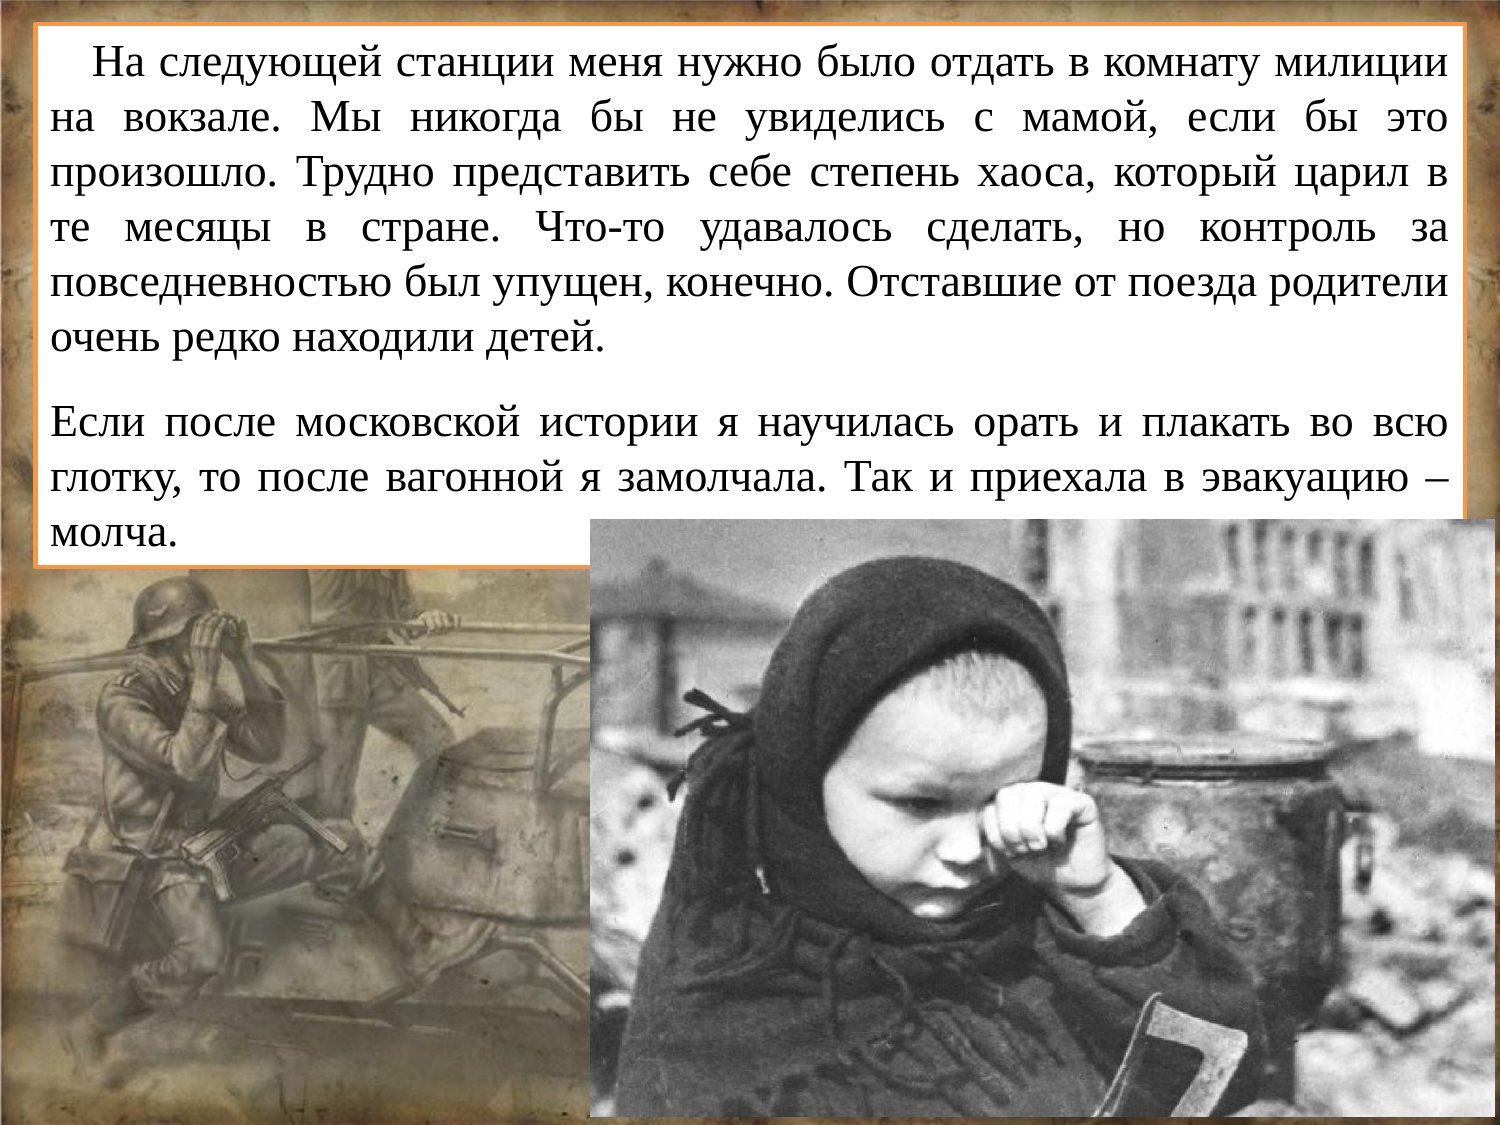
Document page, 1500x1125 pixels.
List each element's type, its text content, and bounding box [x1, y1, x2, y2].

list На следующей станции меня нужно было отдать в комнату милиции на вокзале. Мы никогда бы не увиделись с мамой, если бы это произошло. Трудно представить себе степень хаоса, который царил в те месяцы в стране. Что-то удавалось сделать, но контроль за повседневностью был упущен, конечно. Отставшие от поезда родители очень редко находили детей. Если после московской истории я научилась орать и плакать во всю глотку, то после вагонной я замолчала. Так и приехала в эвакуацию – молча. [35, 23, 1465, 567]
picture [0, 0, 1500, 1125]
